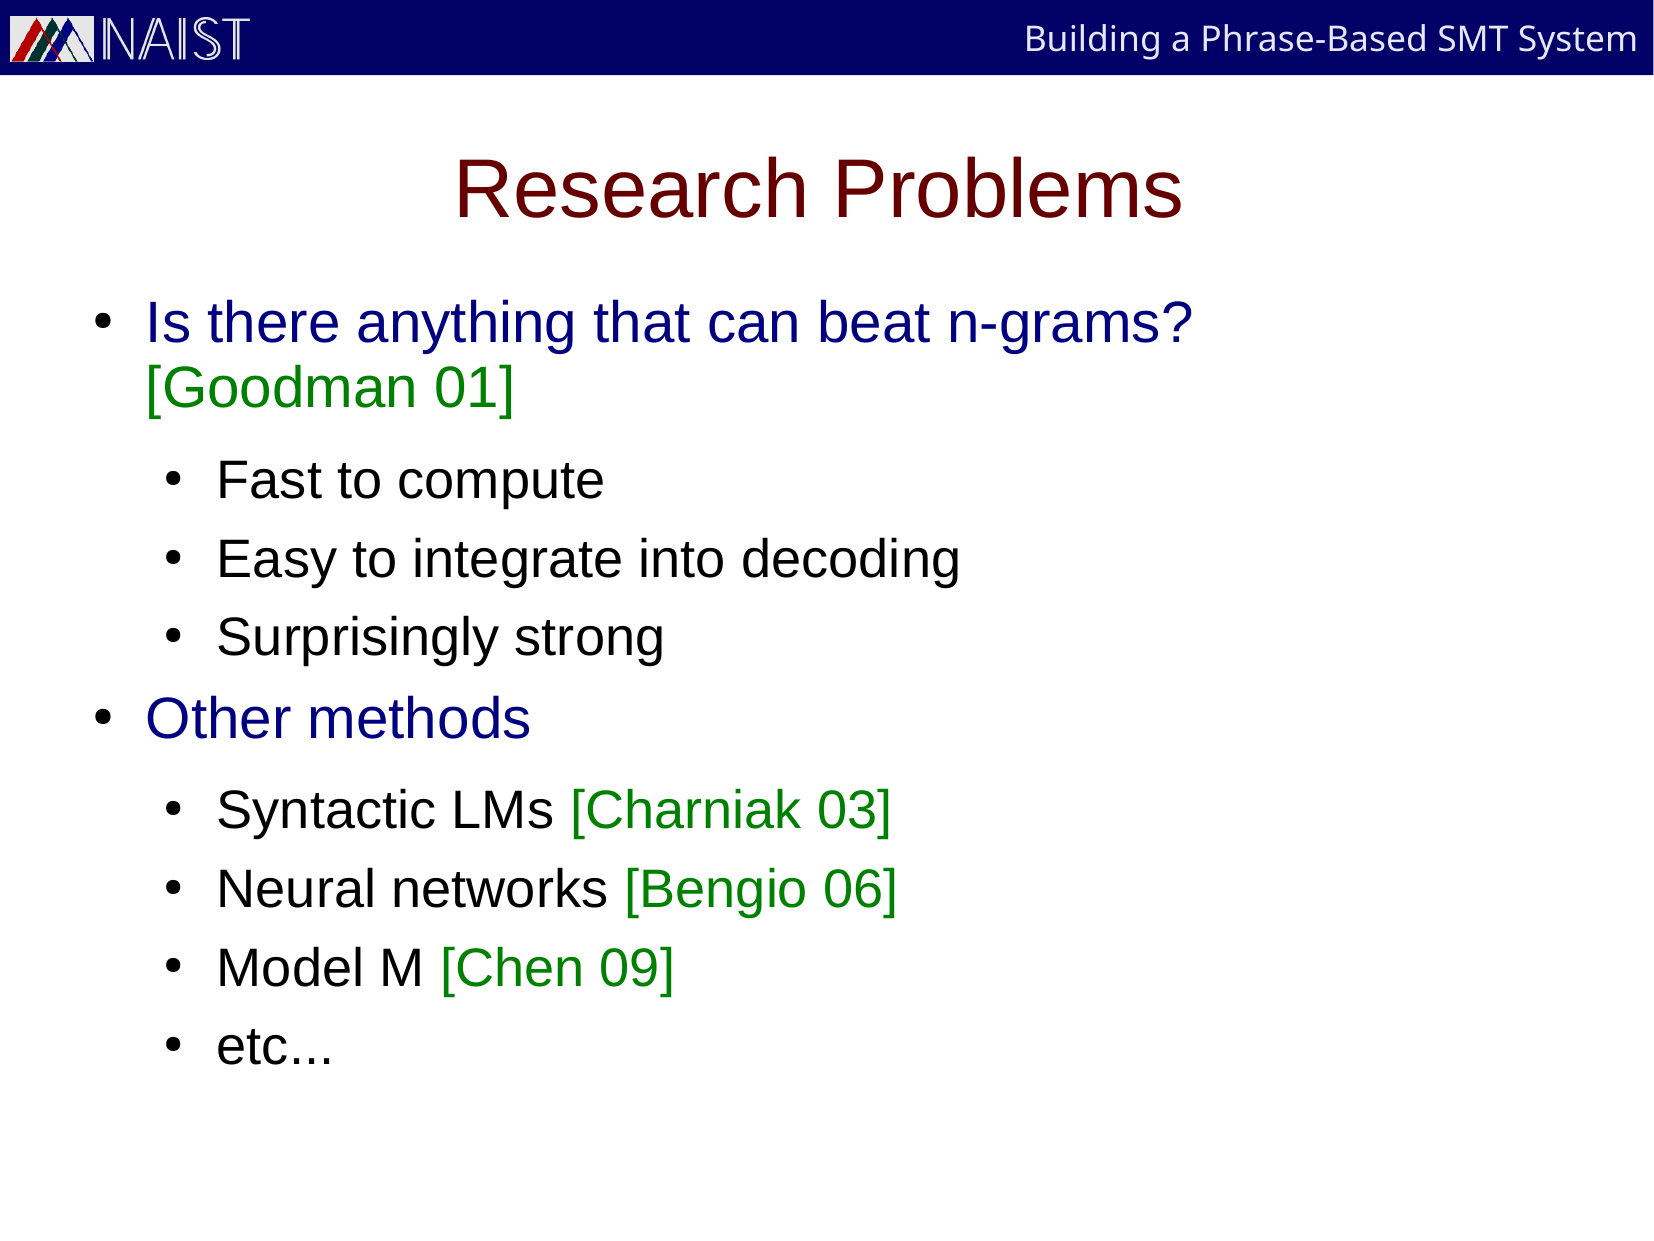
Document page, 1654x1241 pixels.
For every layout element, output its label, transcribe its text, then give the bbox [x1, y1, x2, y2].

picture [10, 16, 94, 62]
picture [102, 17, 251, 60]
title Research Problems [75, 92, 1564, 285]
list Is there anything that can beat n-grams? [Goodman 01] Fast to compute Easy to integrate into decoding Surprisingly strong Other methods Syntactic LMs [Charniak 03] Neural networks [Bengio 06] Model M [Chen 09] etc... [75, 290, 1564, 1094]
